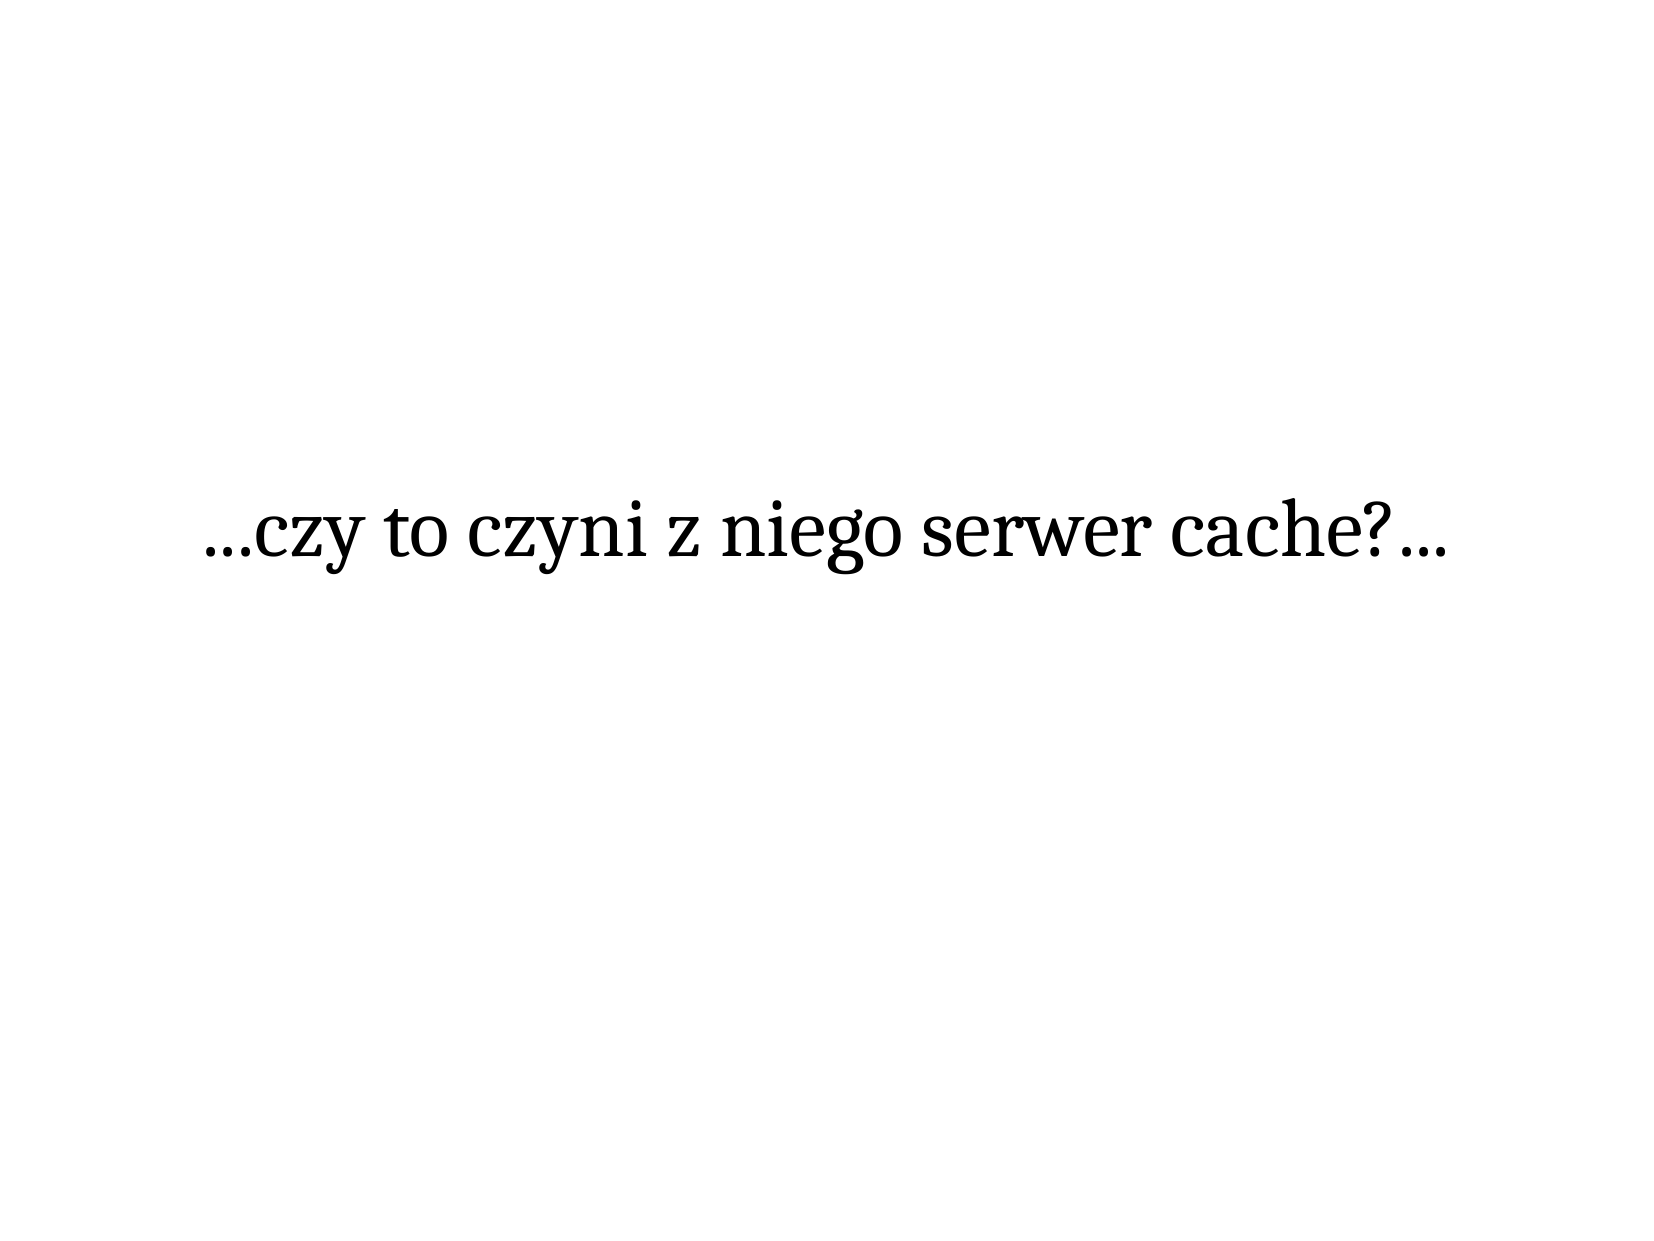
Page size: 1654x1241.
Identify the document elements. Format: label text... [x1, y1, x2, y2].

subtitle ...czy to czyni z niego serwer cache?... [82, 49, 1571, 1010]
